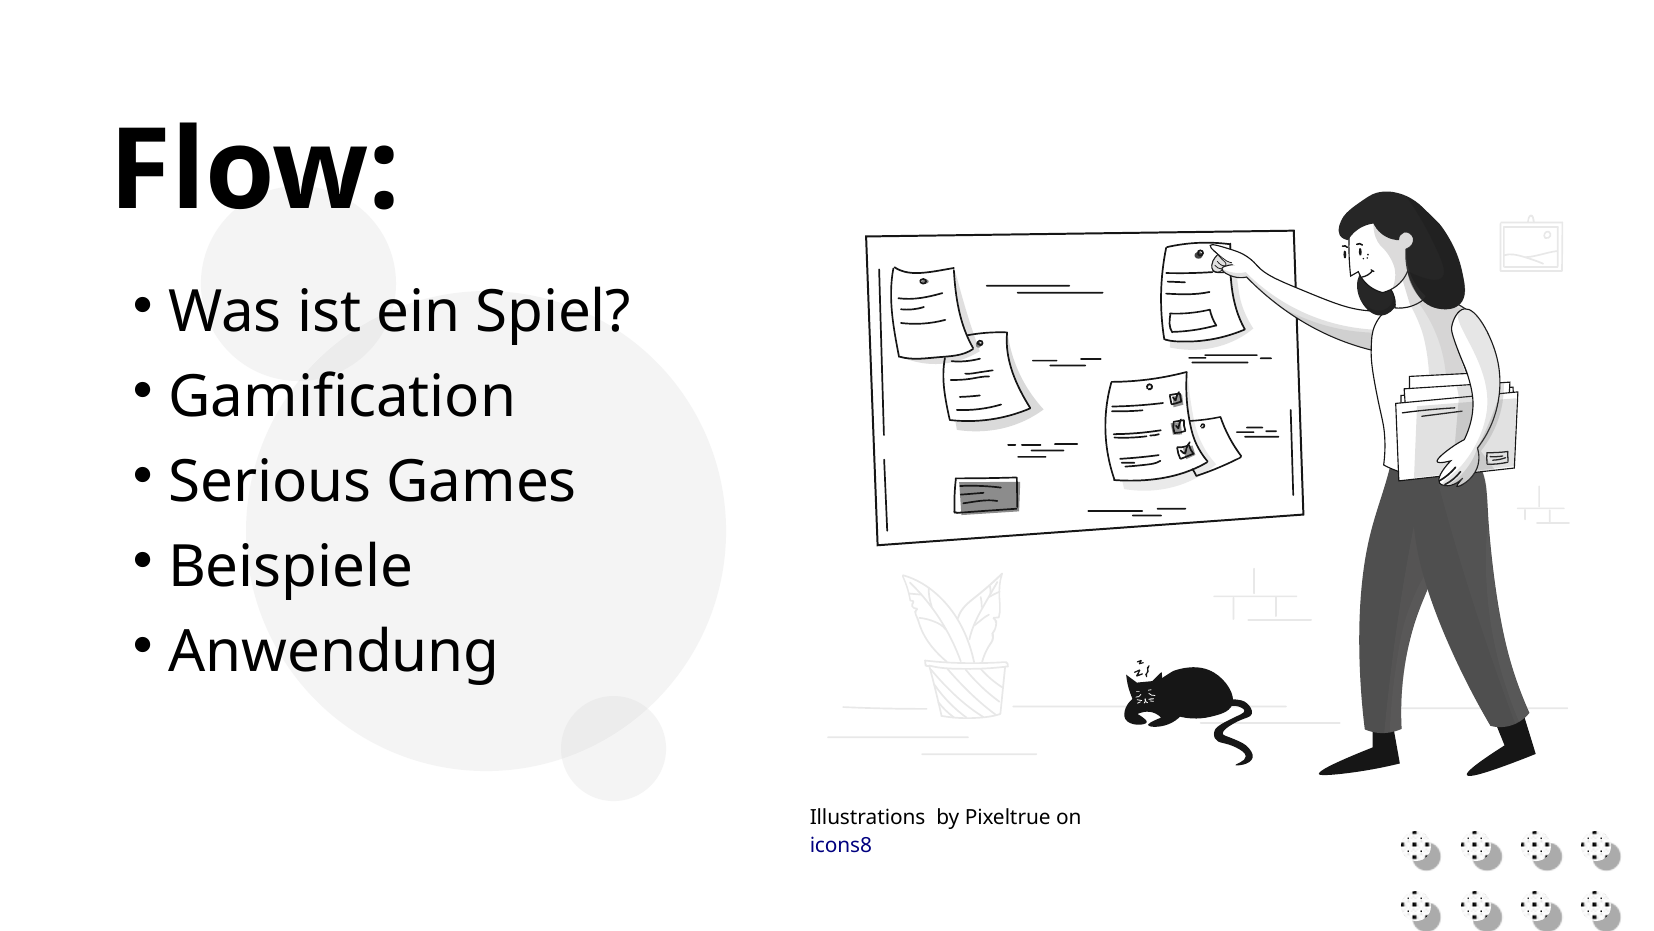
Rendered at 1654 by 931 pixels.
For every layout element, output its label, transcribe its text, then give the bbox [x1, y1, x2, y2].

picture [1400, 891, 1432, 922]
picture [1400, 830, 1432, 862]
picture [1460, 830, 1492, 862]
text_box Was ist ein Spiel? Gamification Serious Games Beispiele Anwendung [118, 265, 1048, 595]
text_box Flow: [94, 88, 650, 154]
picture [1580, 890, 1612, 922]
picture [1581, 830, 1612, 862]
picture [1520, 831, 1552, 862]
picture [1520, 890, 1552, 922]
picture [1461, 890, 1492, 922]
